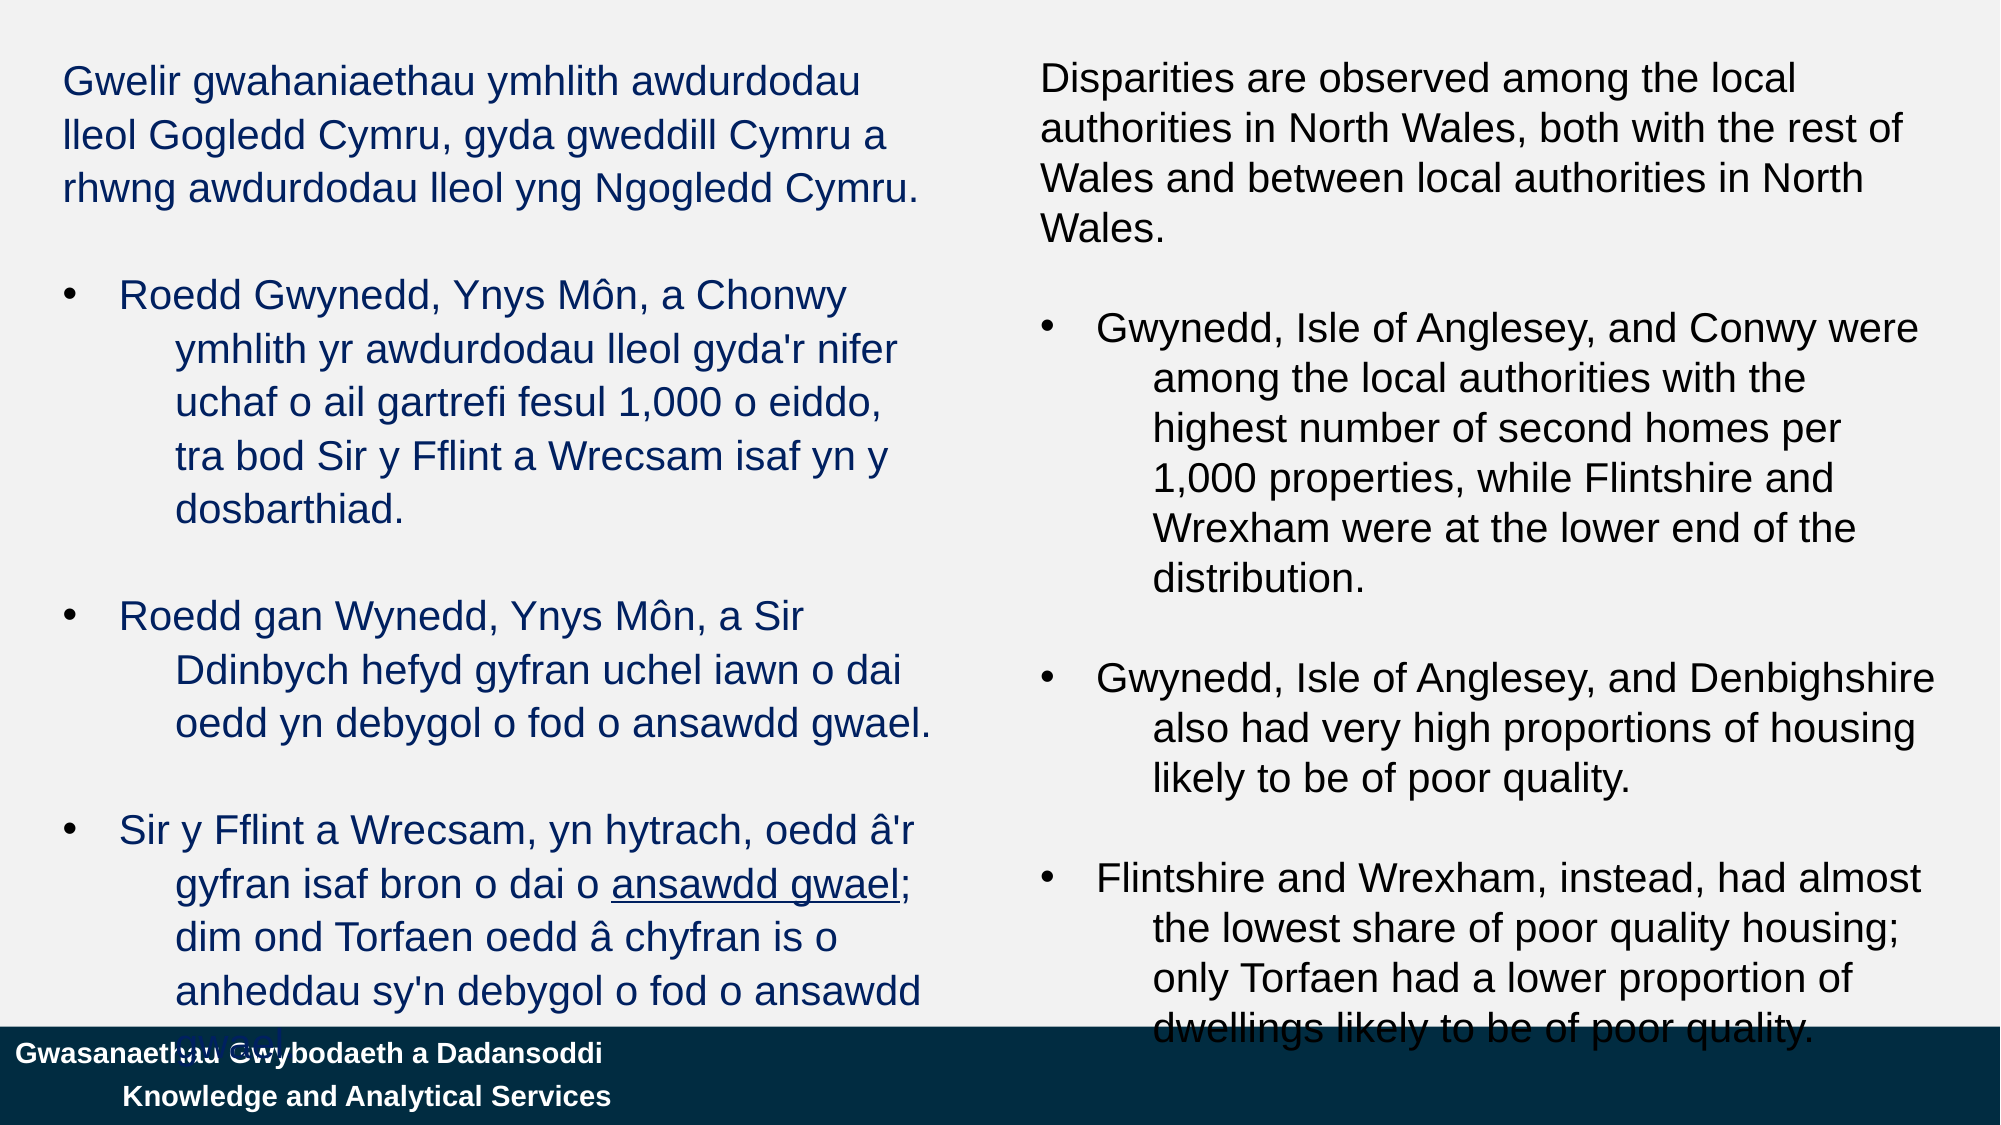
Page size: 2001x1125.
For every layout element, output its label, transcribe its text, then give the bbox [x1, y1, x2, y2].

text_box Disparities are observed among the local authorities in North Wales, both with the rest of Wales and between local authorities in North Wales. Gwynedd, Isle of Anglesey, and Conwy were among the local authorities with the highest number of second homes per 1,000 properties, while Flintshire and Wrexham were at the lower end of the distribution. Gwynedd, Isle of Anglesey, and Denbighshire also had very high proportions of housing likely to be of poor quality. Flintshire and Wrexham, instead, had almost the lowest share of poor quality housing; only Torfaen had a lower proportion of dwellings likely to be of poor quality. [1024, 42, 1953, 1063]
text_box Gwelir gwahaniaethau ymhlith awdurdodau lleol Gogledd Cymru, gyda gweddill Cymru a rhwng awdurdodau lleol yng Ngogledd Cymru. Roedd Gwynedd, Ynys Môn, a Chonwy ymhlith yr awdurdodau lleol gyda'r nifer uchaf o ail gartrefi fesul 1,000 o eiddo, tra bod Sir y Fflint a Wrecsam isaf yn y dosbarthiad. Roedd gan Wynedd, Ynys Môn, a Sir Ddinbych hefyd gyfran uchel iawn o dai oedd yn debygol o fod o ansawdd gwael. Sir y Fflint a Wrecsam, yn hytrach, oedd â'r gyfran isaf bron o dai o ansawdd gwael; dim ond Torfaen oedd â chyfran is o anheddau sy'n debygol o fod o ansawdd gwael. [47, 42, 953, 1027]
text_box Gwasanaethau Gwybodaeth a Dadansoddi Knowledge and Analytical Services [0, 1026, 2000, 1125]
